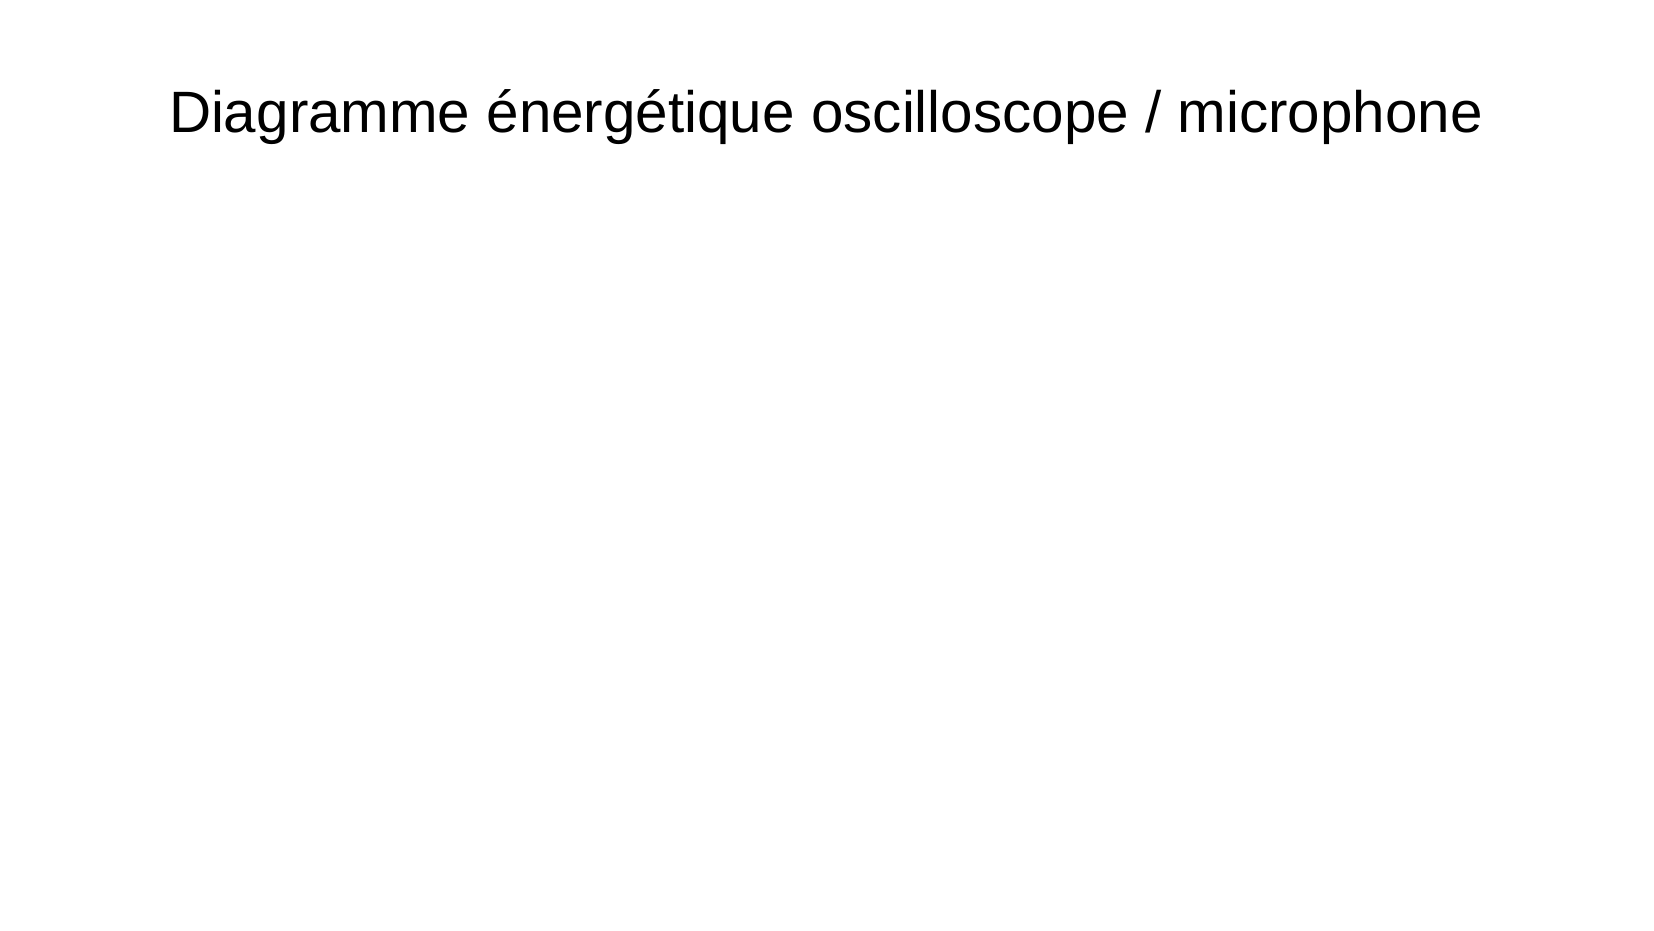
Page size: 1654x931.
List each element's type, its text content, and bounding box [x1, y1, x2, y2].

subtitle Diagramme énergétique oscilloscope / microphone [82, 59, 1571, 166]
